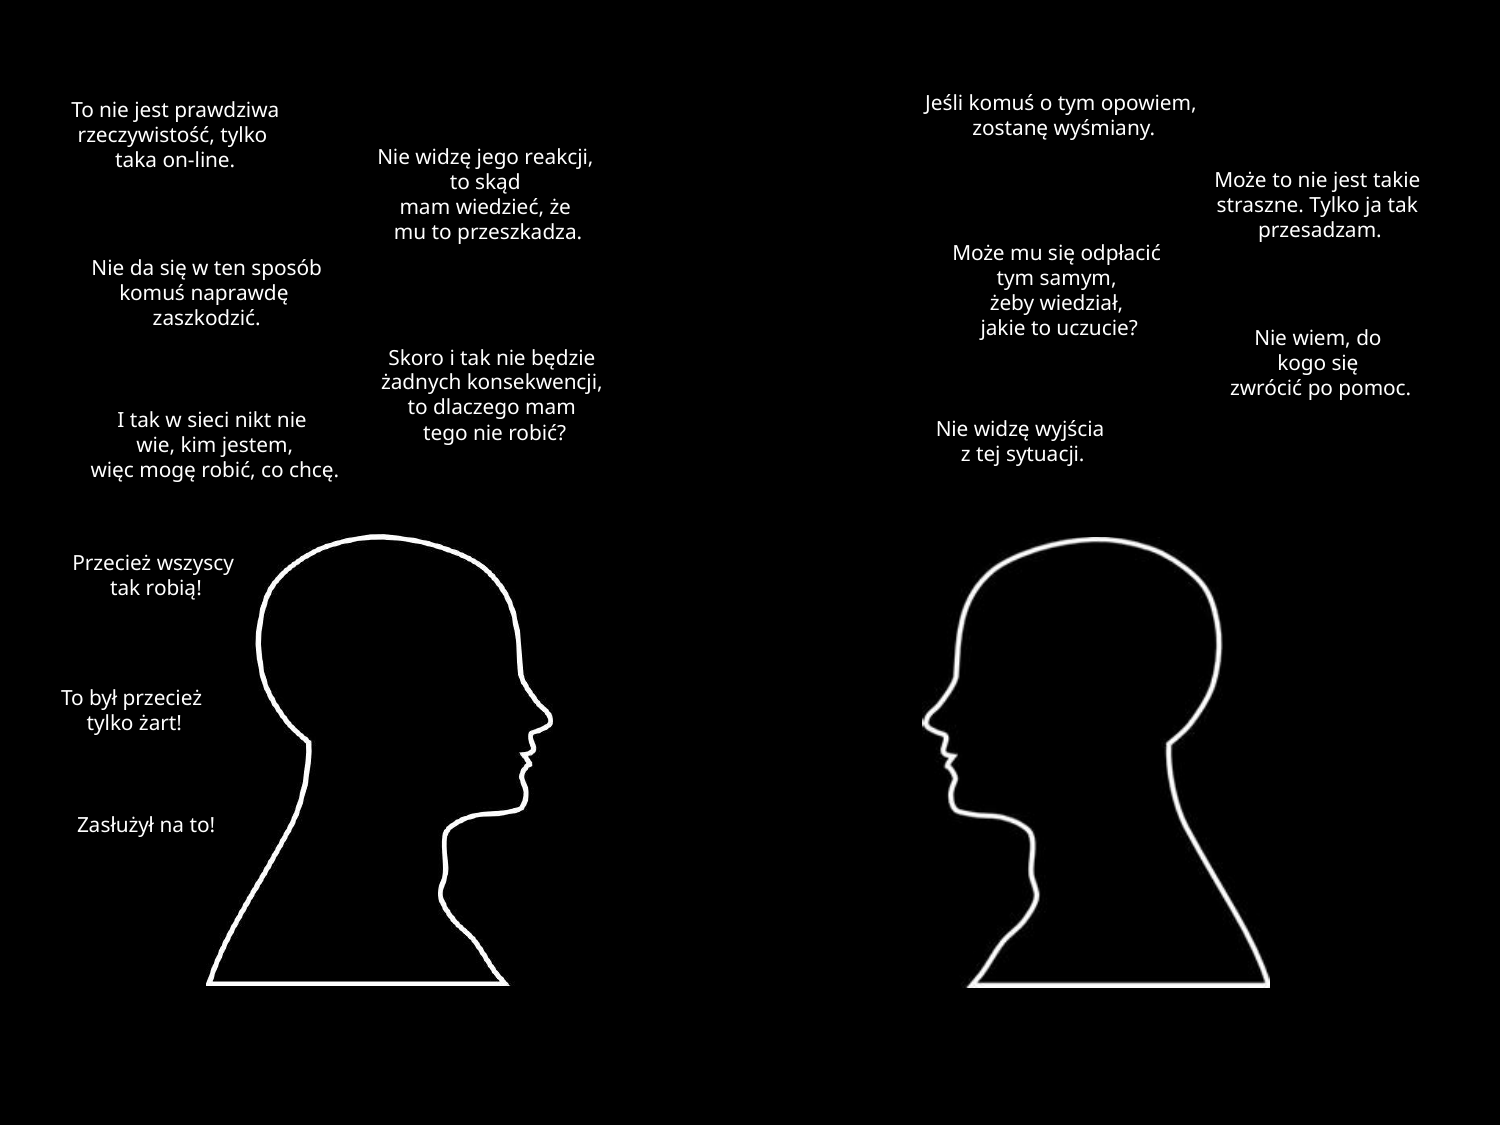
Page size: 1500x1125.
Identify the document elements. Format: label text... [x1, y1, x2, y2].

text_box To był przecież tylko żart! [46, 677, 223, 742]
text_box Nie wiem, do kogo się zwrócić po pomoc. [1215, 316, 1427, 407]
picture [206, 534, 553, 986]
text_box Może mu się odpłacić tym samym, żeby wiedział, jakie to uczucie? [937, 232, 1182, 348]
text_box I tak w sieci nikt nie wie, kim jestem, więc mogę robić, co chcę. [75, 399, 354, 490]
text_box Nie widzę wyjścia z tej sytuacji. [920, 407, 1125, 473]
text_box Nie widzę jego reakcji, to skąd mam wiedzieć, że mu to przeszkadza. [362, 136, 614, 251]
text_box Jeśli komuś o tym opowiem, zostanę wyśmiany. [910, 82, 1218, 148]
text_box Skoro i tak nie będzie żadnych konsekwencji, to dlaczego mam tego nie robić? [366, 336, 623, 452]
text_box Zasłużył na to! [62, 804, 230, 845]
picture [922, 537, 1270, 988]
text_box Przecież wszyscy tak robią! [57, 542, 255, 607]
text_box To nie jest prawdziwa rzeczywistość, tylko taka on-line. [56, 88, 295, 179]
text_box Nie da się w ten sposób komuś naprawdę zaszkodzić. [76, 247, 337, 338]
text_box Może to nie jest takie straszne. Tylko ja tak przesadzam. [1199, 159, 1441, 250]
